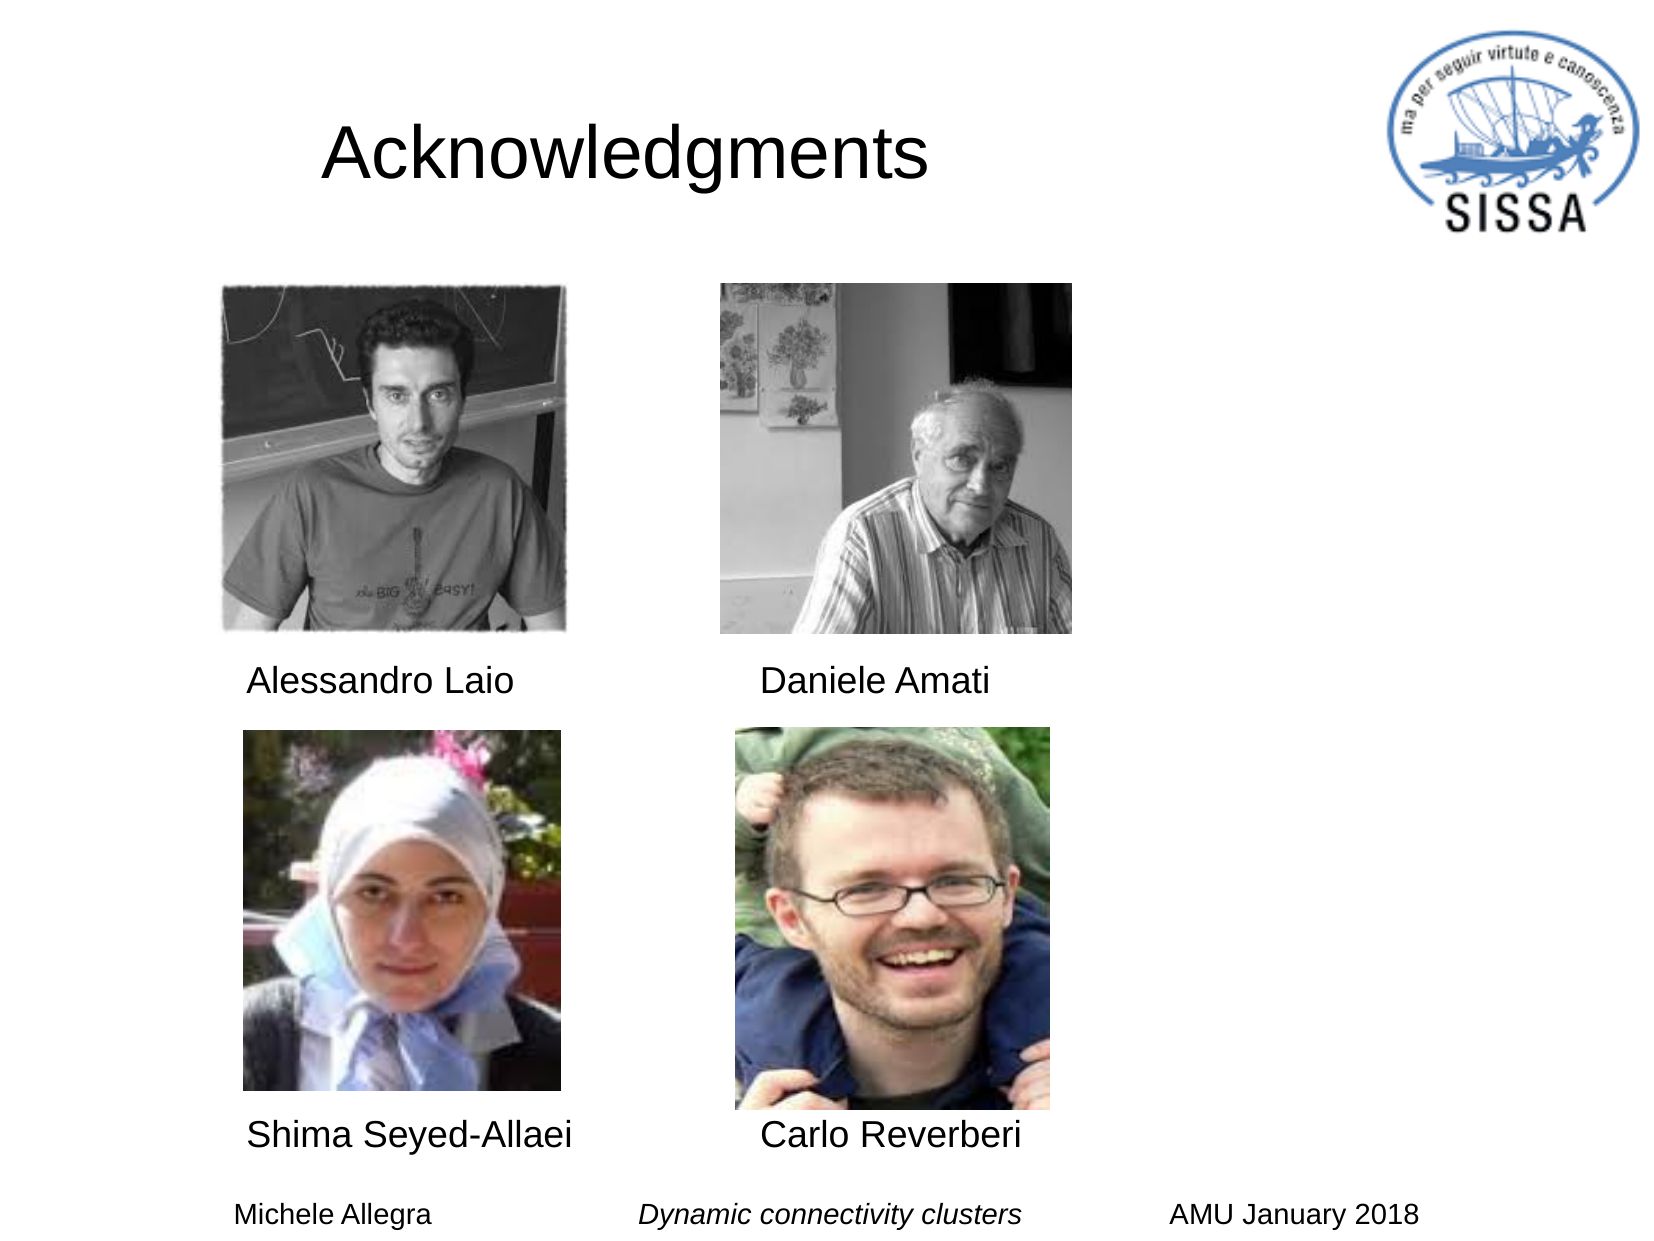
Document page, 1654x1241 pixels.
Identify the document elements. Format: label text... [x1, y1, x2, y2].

picture [720, 283, 1072, 634]
text_box Carlo Reverberi [745, 1106, 1084, 1164]
picture [735, 727, 1050, 1111]
text_box Shima Seyed-Allaei [231, 1106, 601, 1164]
picture [1372, 27, 1654, 238]
picture [218, 282, 570, 635]
title Michele Allegra Dynamic connectivity clusters AMU January 2018 [82, 1177, 1572, 1241]
text_box Daniele Amati [745, 651, 1084, 709]
picture [243, 730, 561, 1091]
text_box Alessandro Laio [231, 651, 570, 709]
title Acknowledgments [82, 49, 1171, 257]
